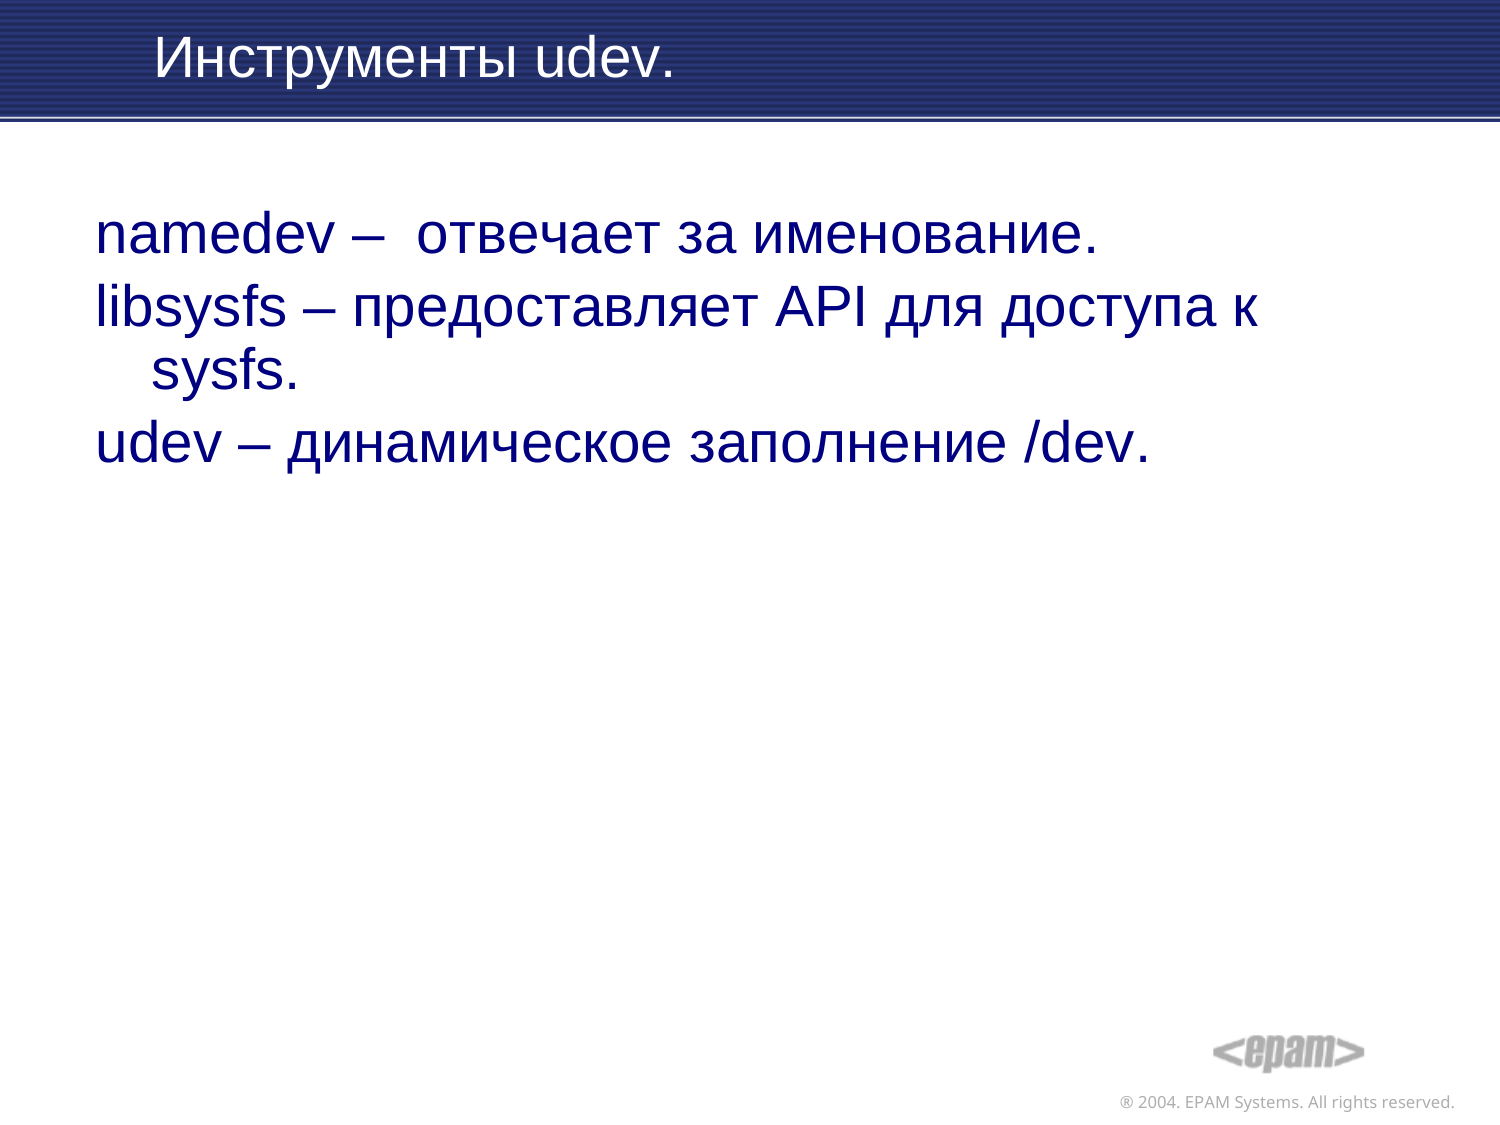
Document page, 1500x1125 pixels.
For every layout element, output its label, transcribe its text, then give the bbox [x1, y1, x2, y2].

picture [1212, 1034, 1366, 1075]
title Инструменты udev. [138, 16, 1370, 100]
text_box namedev – отвечает за именование. libsysfs – предоставляет API для доступа к sysfs. udev – динамическое заполнение /dev. [81, 194, 1386, 496]
